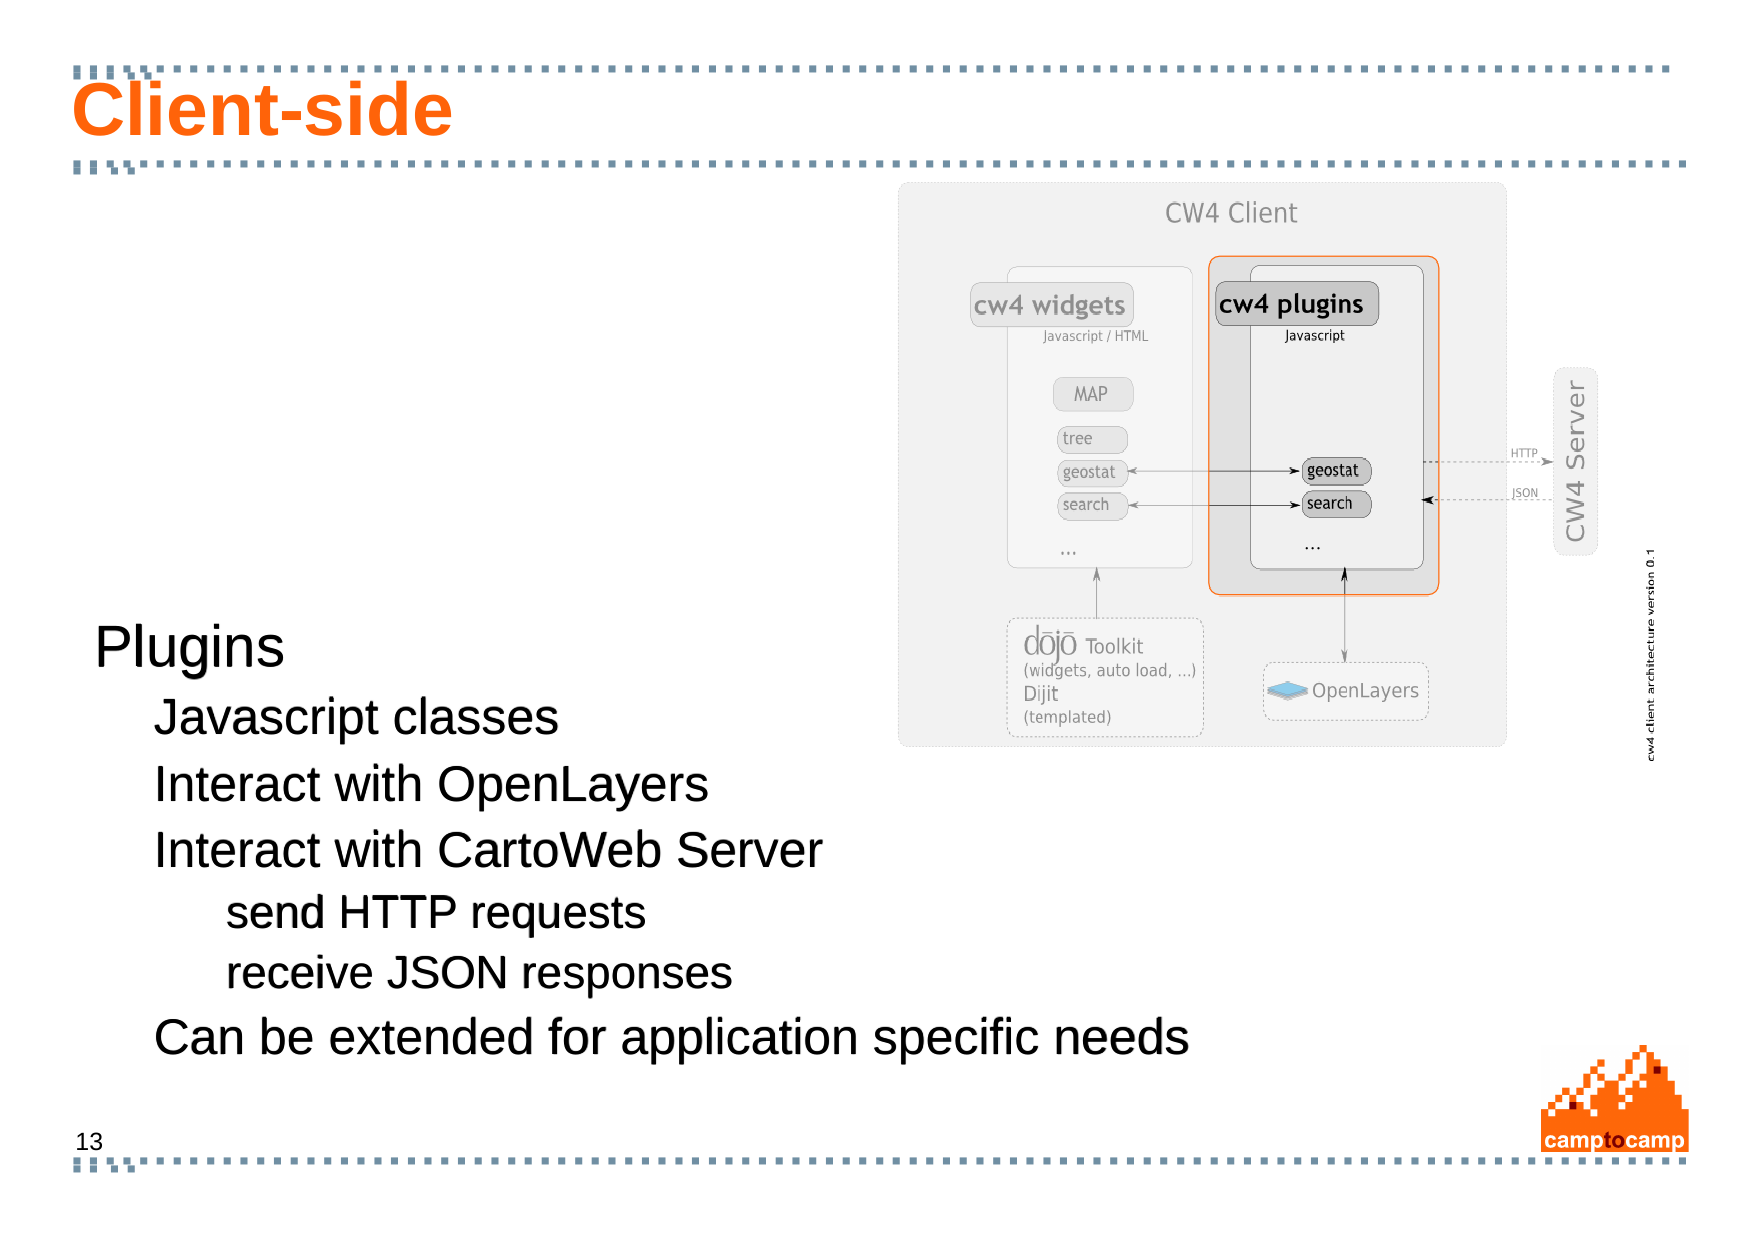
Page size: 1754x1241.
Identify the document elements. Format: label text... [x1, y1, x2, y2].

list Plugins Javascript classes Interact with OpenLayers Interact with CartoWeb Server send HTTP requests receive JSON responses Can be extended for application specific needs [94, 614, 1654, 1128]
picture [1541, 1045, 1689, 1152]
title Client-side [71, 67, 1689, 152]
picture [885, 177, 1654, 768]
